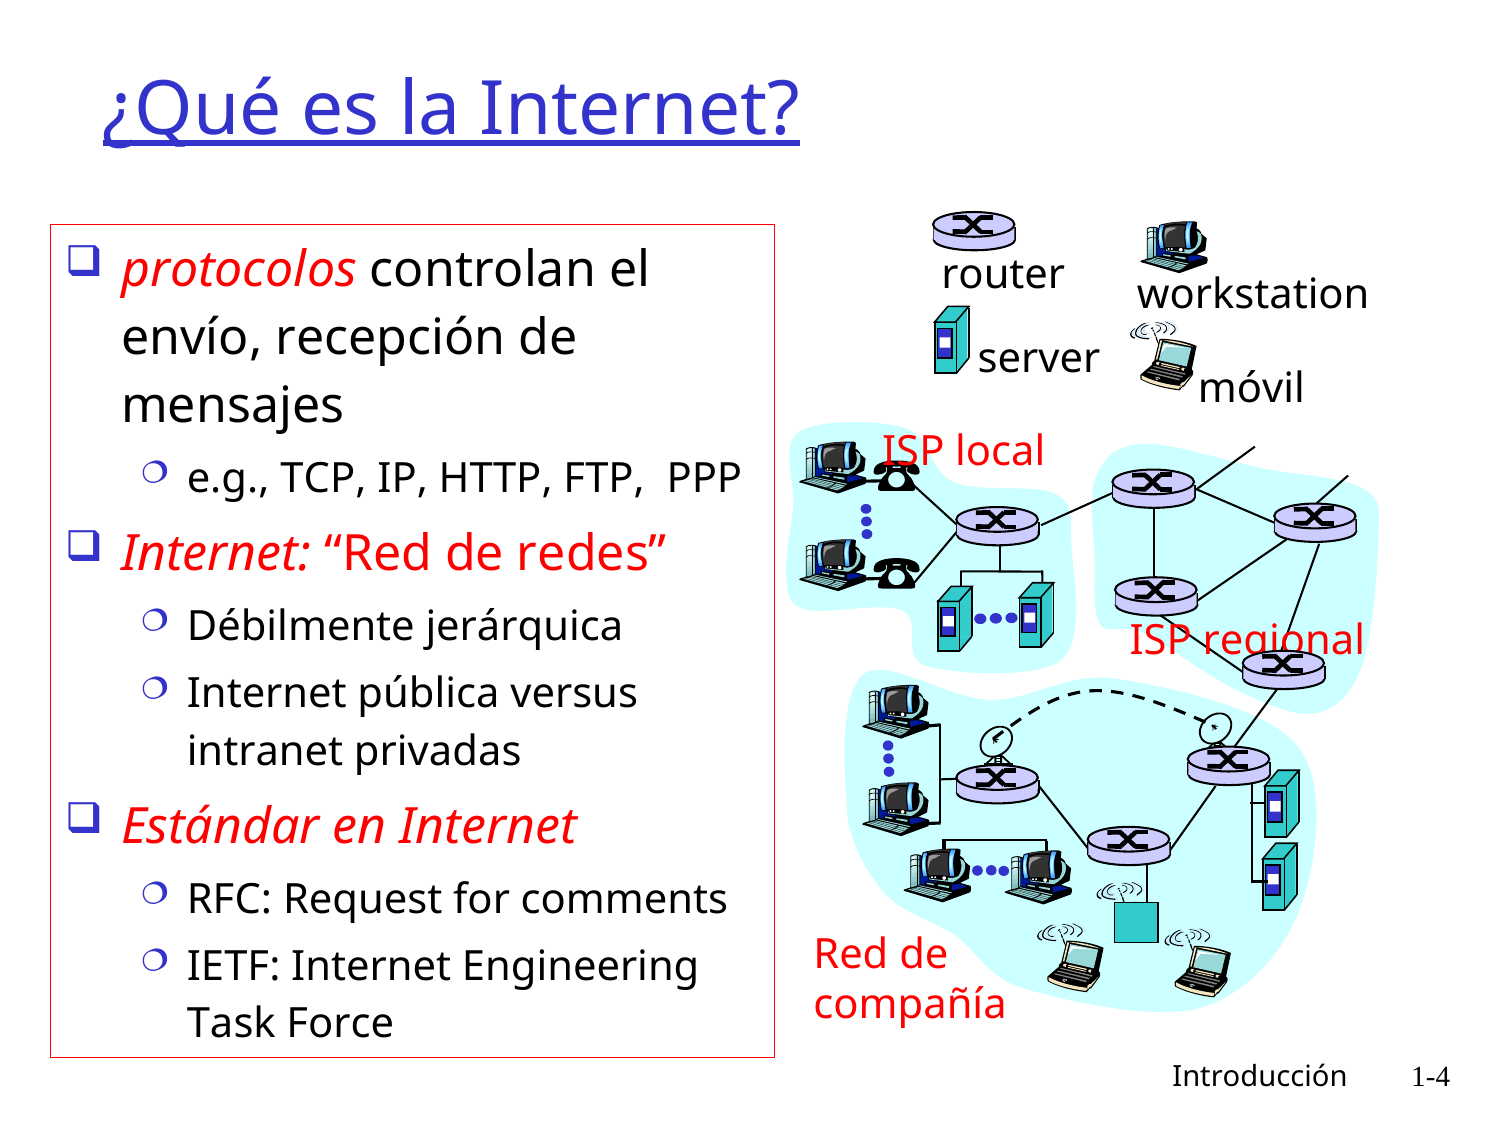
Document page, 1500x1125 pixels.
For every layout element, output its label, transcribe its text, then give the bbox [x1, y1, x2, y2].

text_box [1091, 443, 1379, 630]
picture [799, 538, 868, 592]
text_box Introducción [887, 1050, 1362, 1125]
text_box router [926, 238, 1081, 305]
text_box [934, 306, 969, 374]
picture [799, 441, 868, 494]
text_box [1203, 650, 1360, 714]
text_box workstation [1122, 259, 1385, 326]
list protocolos controlan el envío, recepción de mensajes e.g., TCP, IP, HTTP, FTP, PPP Internet: “Red de redes” Débilmente jerárquica Internet pública versus intranet privadas Estándar en Internet RFC: Request for comments IETF: Internet Engineering Task Force [50, 224, 775, 1045]
picture [1148, 880, 1159, 902]
picture [1164, 927, 1231, 998]
text_box [933, 212, 1015, 238]
picture [1140, 220, 1209, 259]
picture [913, 482, 920, 488]
text_box 1-<number> [1362, 1050, 1466, 1125]
text_box ISP regional [1114, 605, 1381, 671]
picture [903, 848, 973, 903]
text_box ISP local [867, 416, 1061, 482]
picture [873, 482, 917, 491]
picture [1037, 880, 1146, 993]
picture [862, 781, 931, 837]
text_box móvil [1183, 353, 1320, 419]
title ¿Qué es la Internet? [87, 16, 1463, 196]
text_box Red de compañía [798, 919, 1022, 1036]
text_box [844, 669, 1317, 1013]
picture [1129, 326, 1197, 391]
picture [1004, 849, 1073, 905]
picture [1198, 712, 1233, 750]
text_box [785, 422, 1077, 674]
picture [862, 684, 931, 739]
text_box server [962, 322, 1116, 389]
picture [979, 725, 1014, 766]
picture [873, 558, 920, 589]
